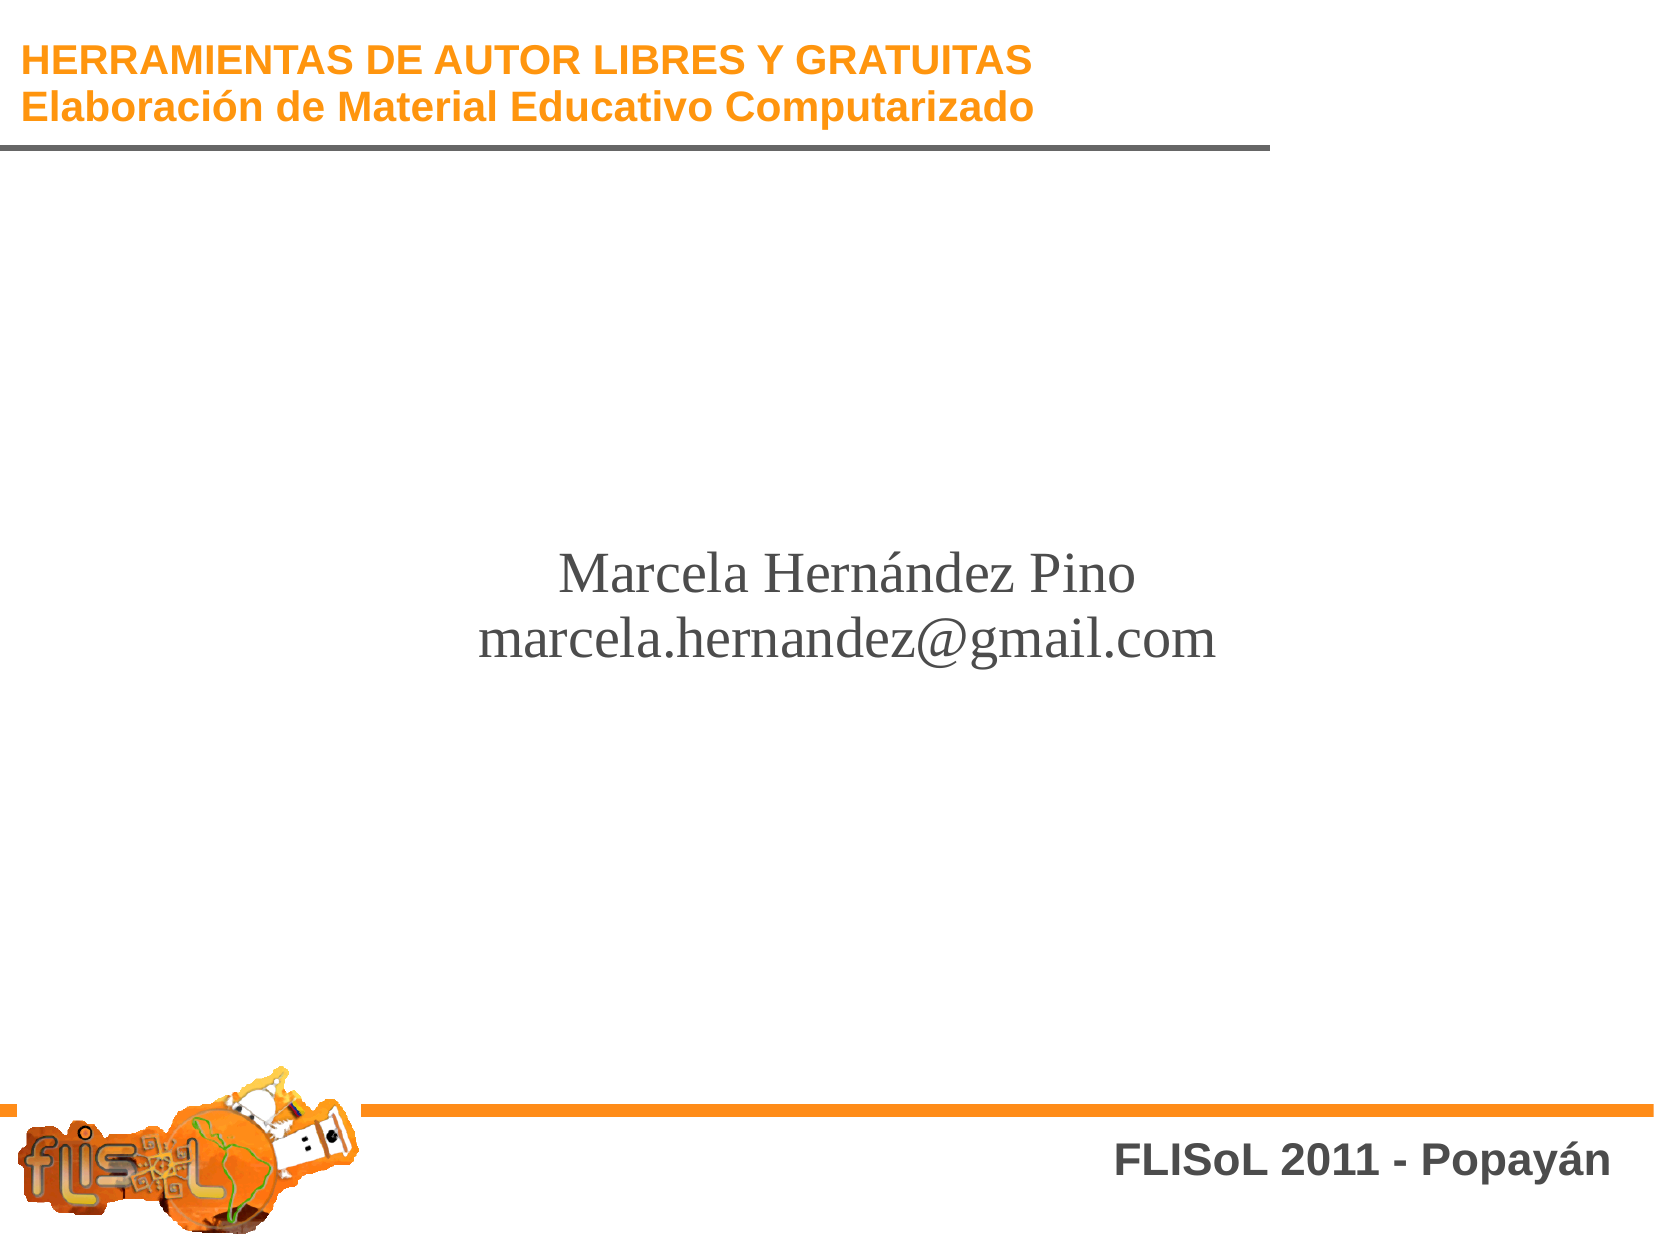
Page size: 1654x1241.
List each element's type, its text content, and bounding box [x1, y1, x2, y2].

picture [0, 1065, 1654, 1235]
text_box Marcela Hernández Pino marcela.hernandez@gmail.com [342, 533, 1353, 678]
